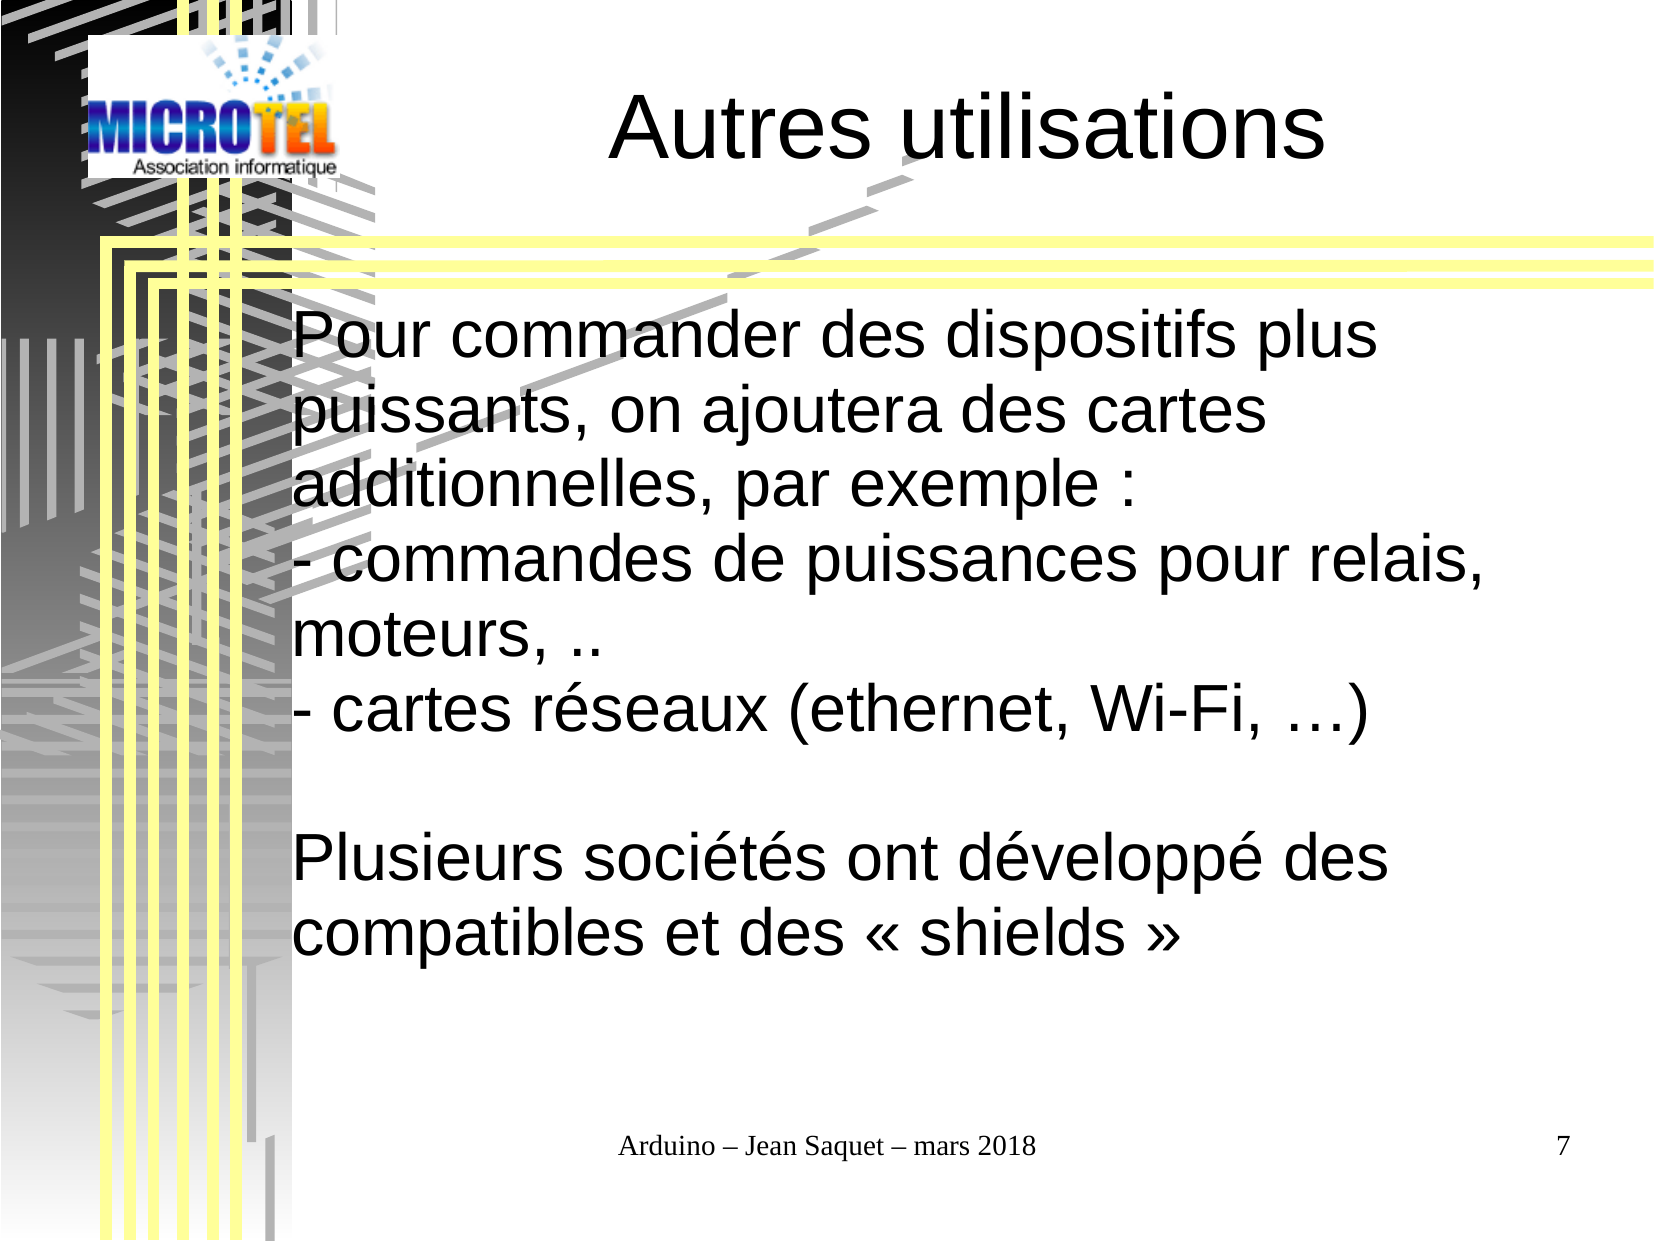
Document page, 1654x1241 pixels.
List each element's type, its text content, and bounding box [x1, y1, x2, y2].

picture [88, 35, 340, 178]
title Autres utilisations [383, 23, 1554, 231]
subtitle Pour commander des dispositifs plus puissants, on ajoutera des cartes additionnelles, par exemple : - commandes de puissances pour relais, moteurs, .. - cartes réseaux (ethernet, Wi-Fi, …) Plusieurs sociétés ont développé des compatibles et des « shields » [291, 297, 1567, 1118]
